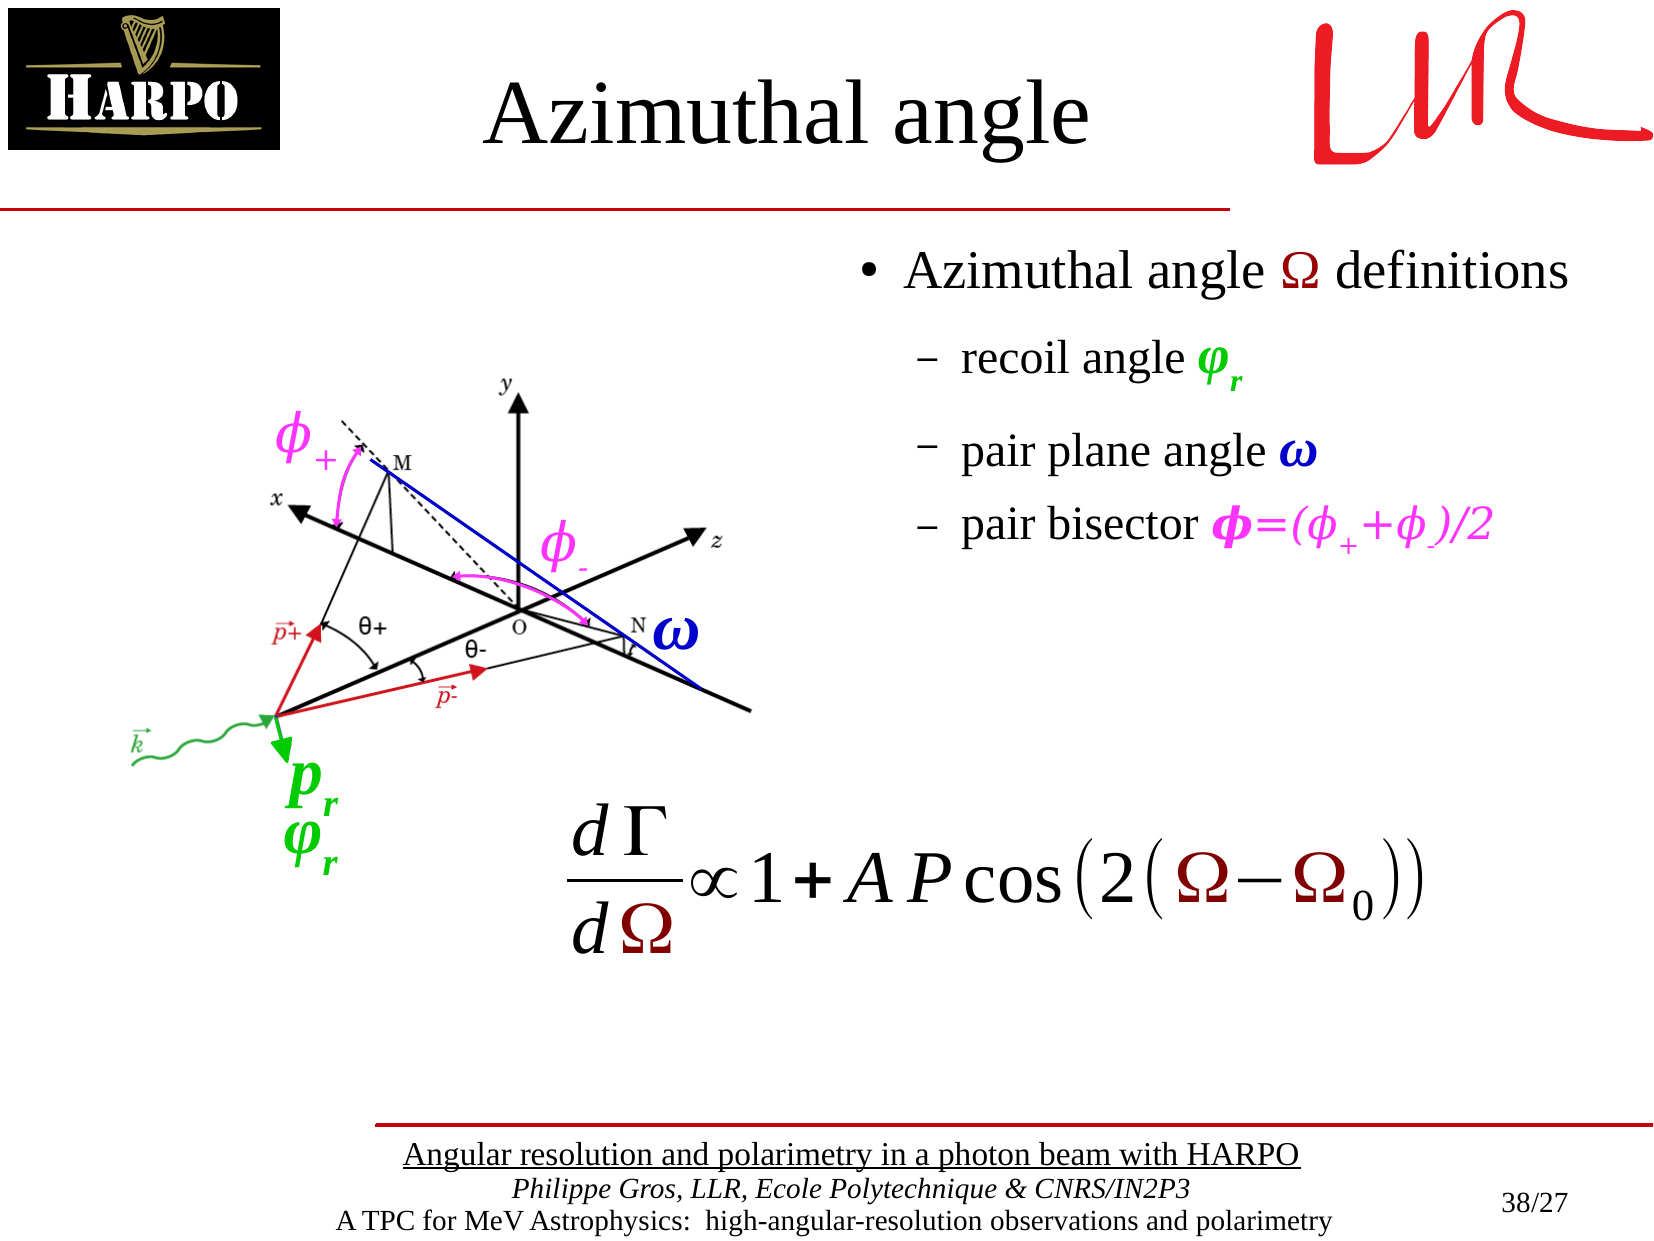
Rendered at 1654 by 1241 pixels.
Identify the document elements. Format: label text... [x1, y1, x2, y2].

text_box ω [580, 589, 731, 679]
text_box ϕ- [449, 511, 634, 602]
list Azimuthal angle Ω definitions recoil angle φr pair plane angle ω pair bisector ϕ=(ϕ++ϕ-)/2 Angle ω used in previous publications underestimates A at low energy ϕ appears in Bethe-Heitler formula, agrees with asymptotic values [845, 240, 1571, 574]
text_box ϕ- [399, 511, 571, 602]
text_box [809, 574, 1585, 1064]
chart [543, 790, 1448, 969]
picture [80, 337, 810, 806]
text_box ϕ+ [134, 402, 369, 494]
picture [8, 8, 280, 150]
text_box φr [141, 794, 368, 900]
text_box ω [510, 602, 682, 679]
title Azimuthal angle [285, 15, 1291, 211]
picture [1314, 10, 1653, 165]
text_box pr [147, 735, 374, 841]
